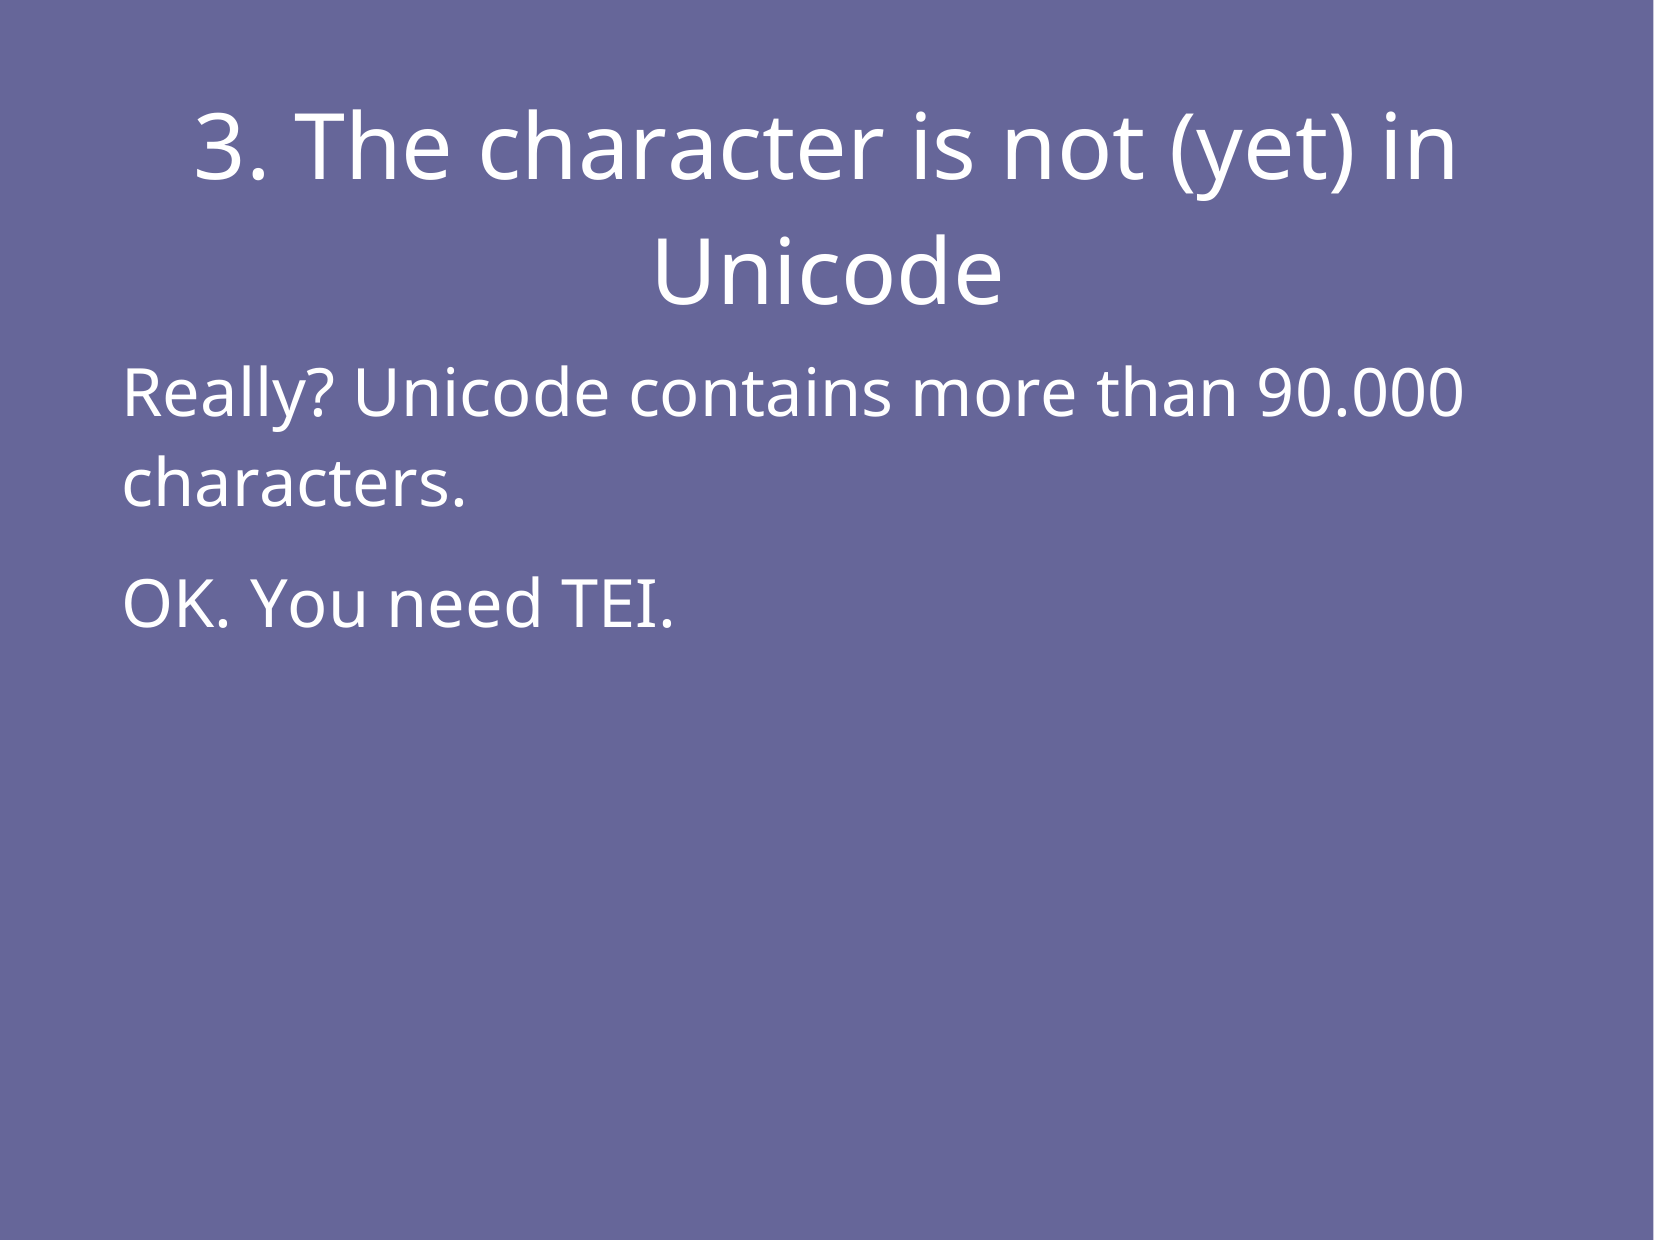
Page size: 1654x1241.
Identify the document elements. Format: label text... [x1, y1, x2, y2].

title 3. The character is not (yet) in Unicode [121, 83, 1534, 330]
list Really? Unicode contains more than 90.000 characters. OK. You need TEI. [121, 344, 1534, 1127]
